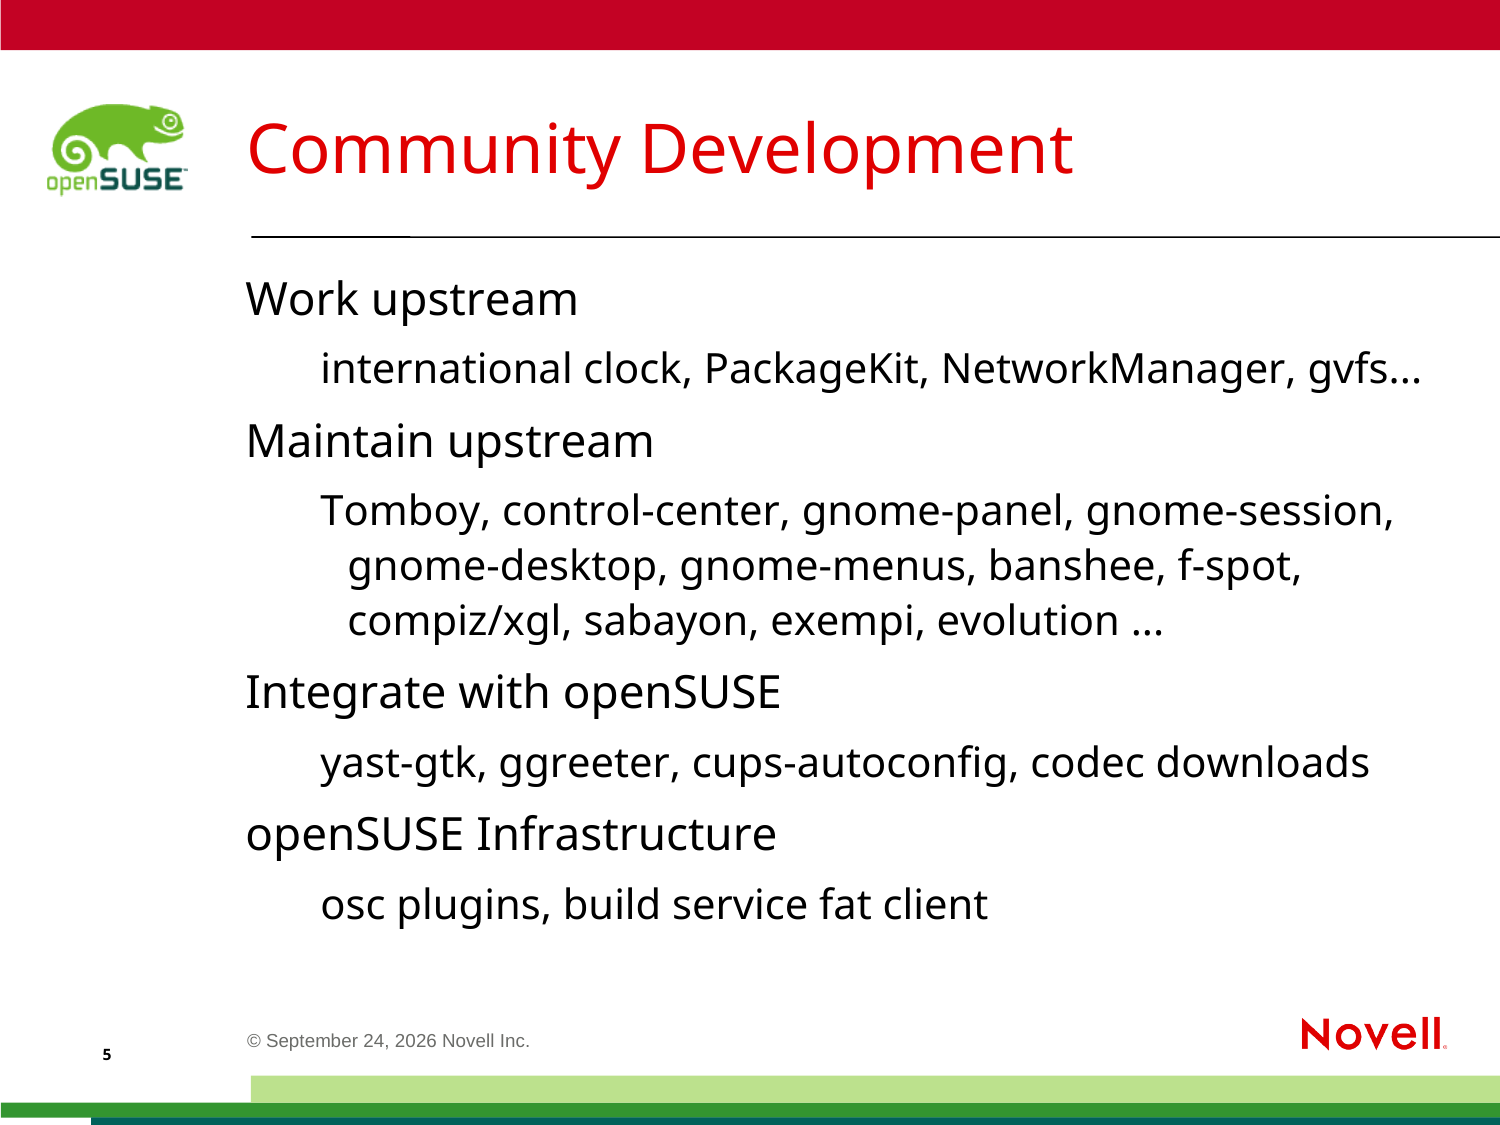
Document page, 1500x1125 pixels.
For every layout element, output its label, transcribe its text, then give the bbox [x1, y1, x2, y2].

picture [47, 104, 188, 197]
picture [1295, 1011, 1453, 1056]
title Community Development [246, 68, 1409, 231]
list Work upstream international clock, PackageKit, NetworkManager, gvfs... Maintain upstream Tomboy, control-center, gnome-panel, gnome-session, gnome-desktop, gnome-menus, banshee, f-spot, compiz/xgl, sabayon, exempi, evolution ... Integrate with openSUSE yast-gtk, ggreeter, cups-autoconfig, codec downloads openSUSE Infrastructure osc plugins, build service fat client [245, 267, 1458, 980]
